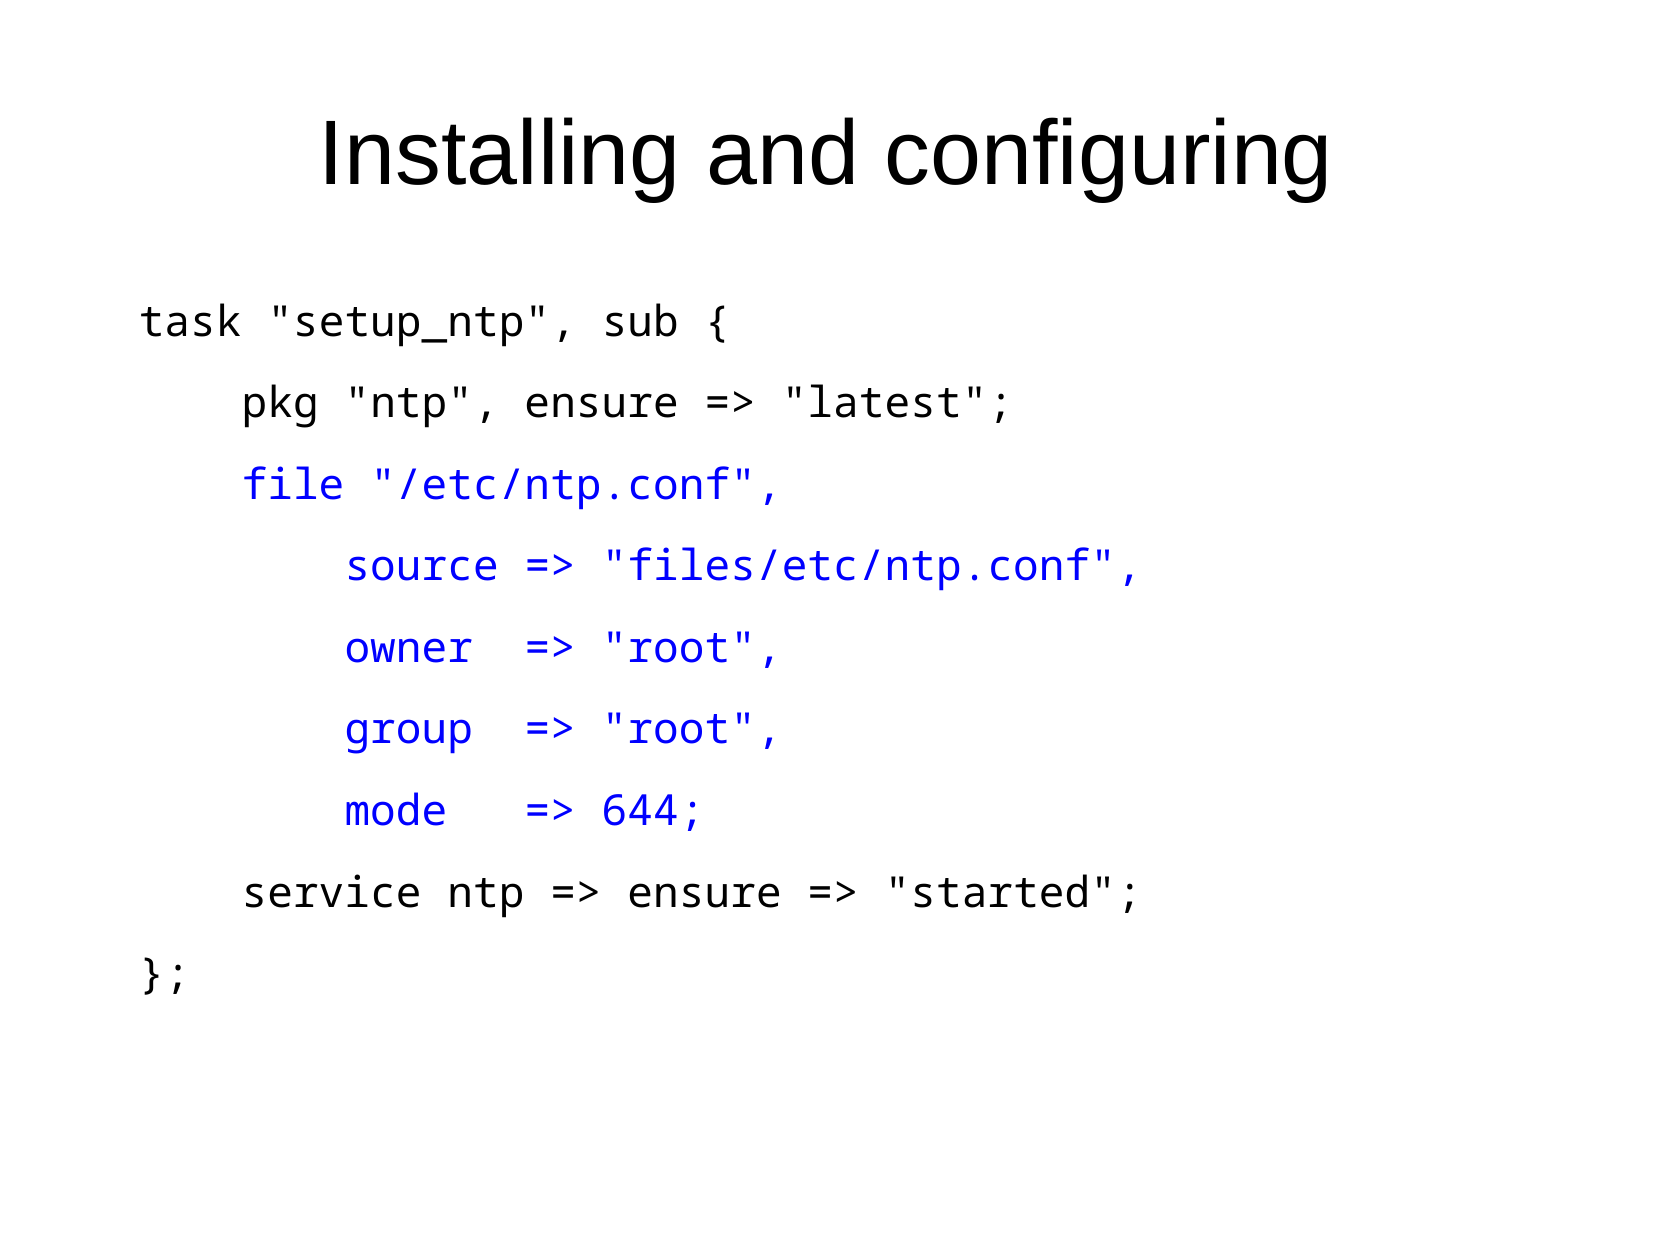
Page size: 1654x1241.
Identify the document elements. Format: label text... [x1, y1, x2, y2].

title Installing and configuring [82, 49, 1571, 257]
list task "setup_ntp", sub { pkg "ntp", ensure => "latest"; file "/etc/ntp.conf", source => "files/etc/ntp.conf", owner => "root", group => "root", mode => 644; service ntp => ensure => "started"; }; [82, 290, 1571, 1010]
